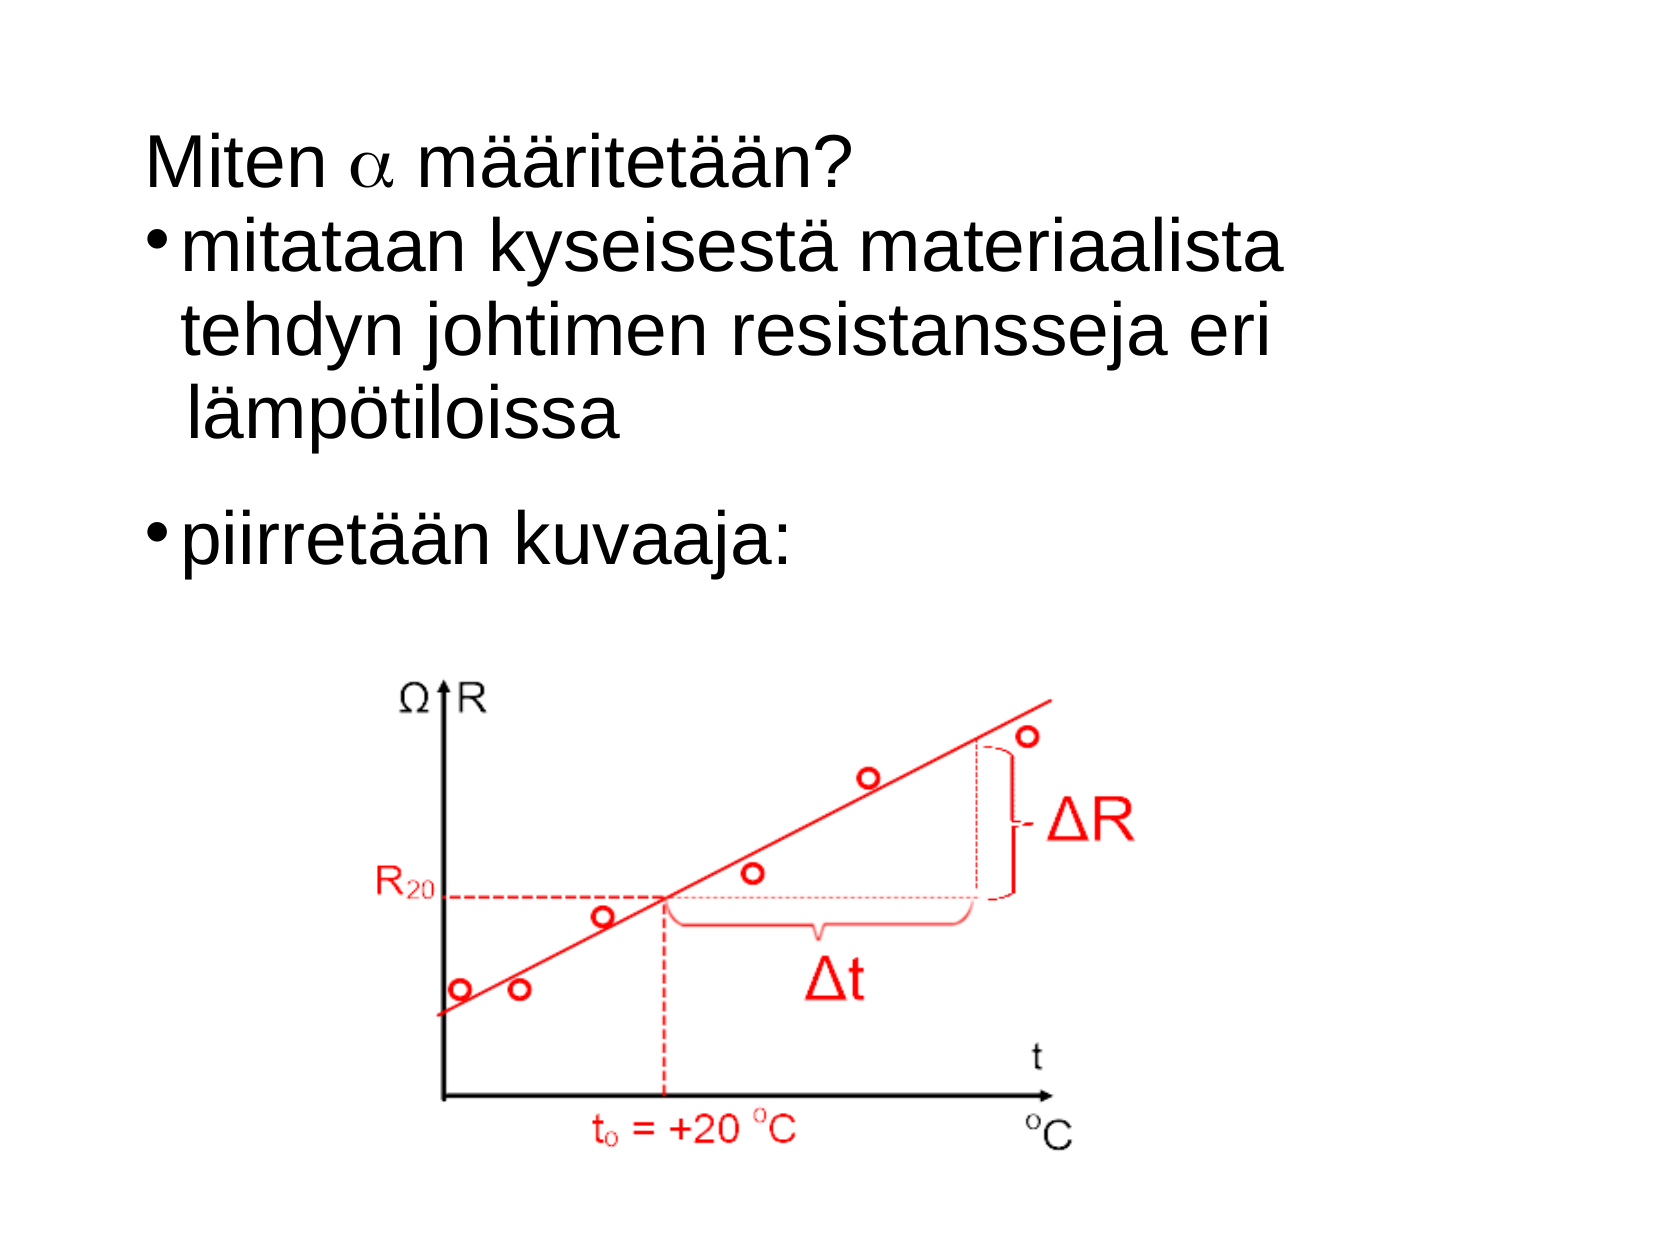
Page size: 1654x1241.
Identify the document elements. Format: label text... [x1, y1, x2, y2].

picture [349, 636, 1162, 1182]
text_box Miten  määritetään? mitataan kyseisestä materiaalista tehdyn johtimen resistansseja eri lämpötiloissa piirretään kuvaaja: [129, 113, 1501, 721]
